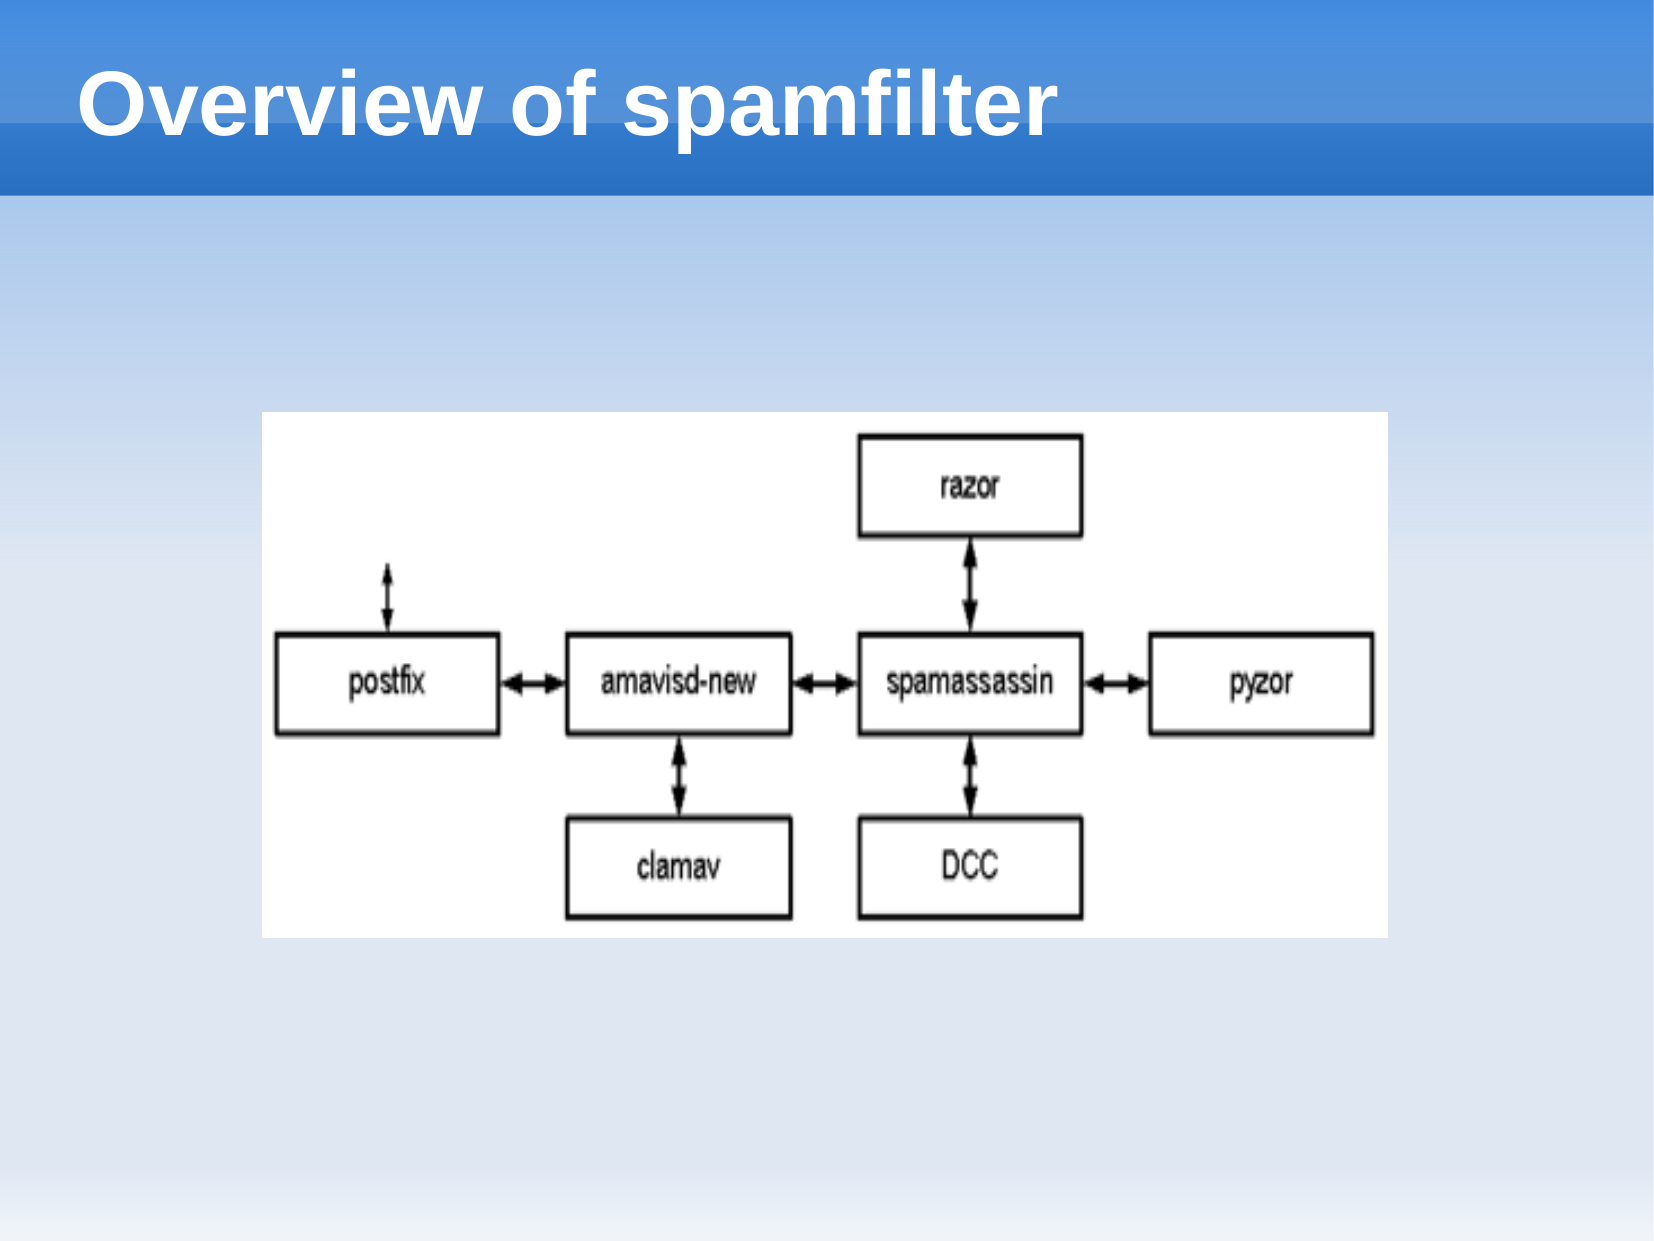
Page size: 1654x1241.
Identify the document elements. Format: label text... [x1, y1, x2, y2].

list [82, 290, 1571, 1143]
picture [0, 0, 1654, 1241]
title Overview of spamfilter [76, 0, 1565, 208]
